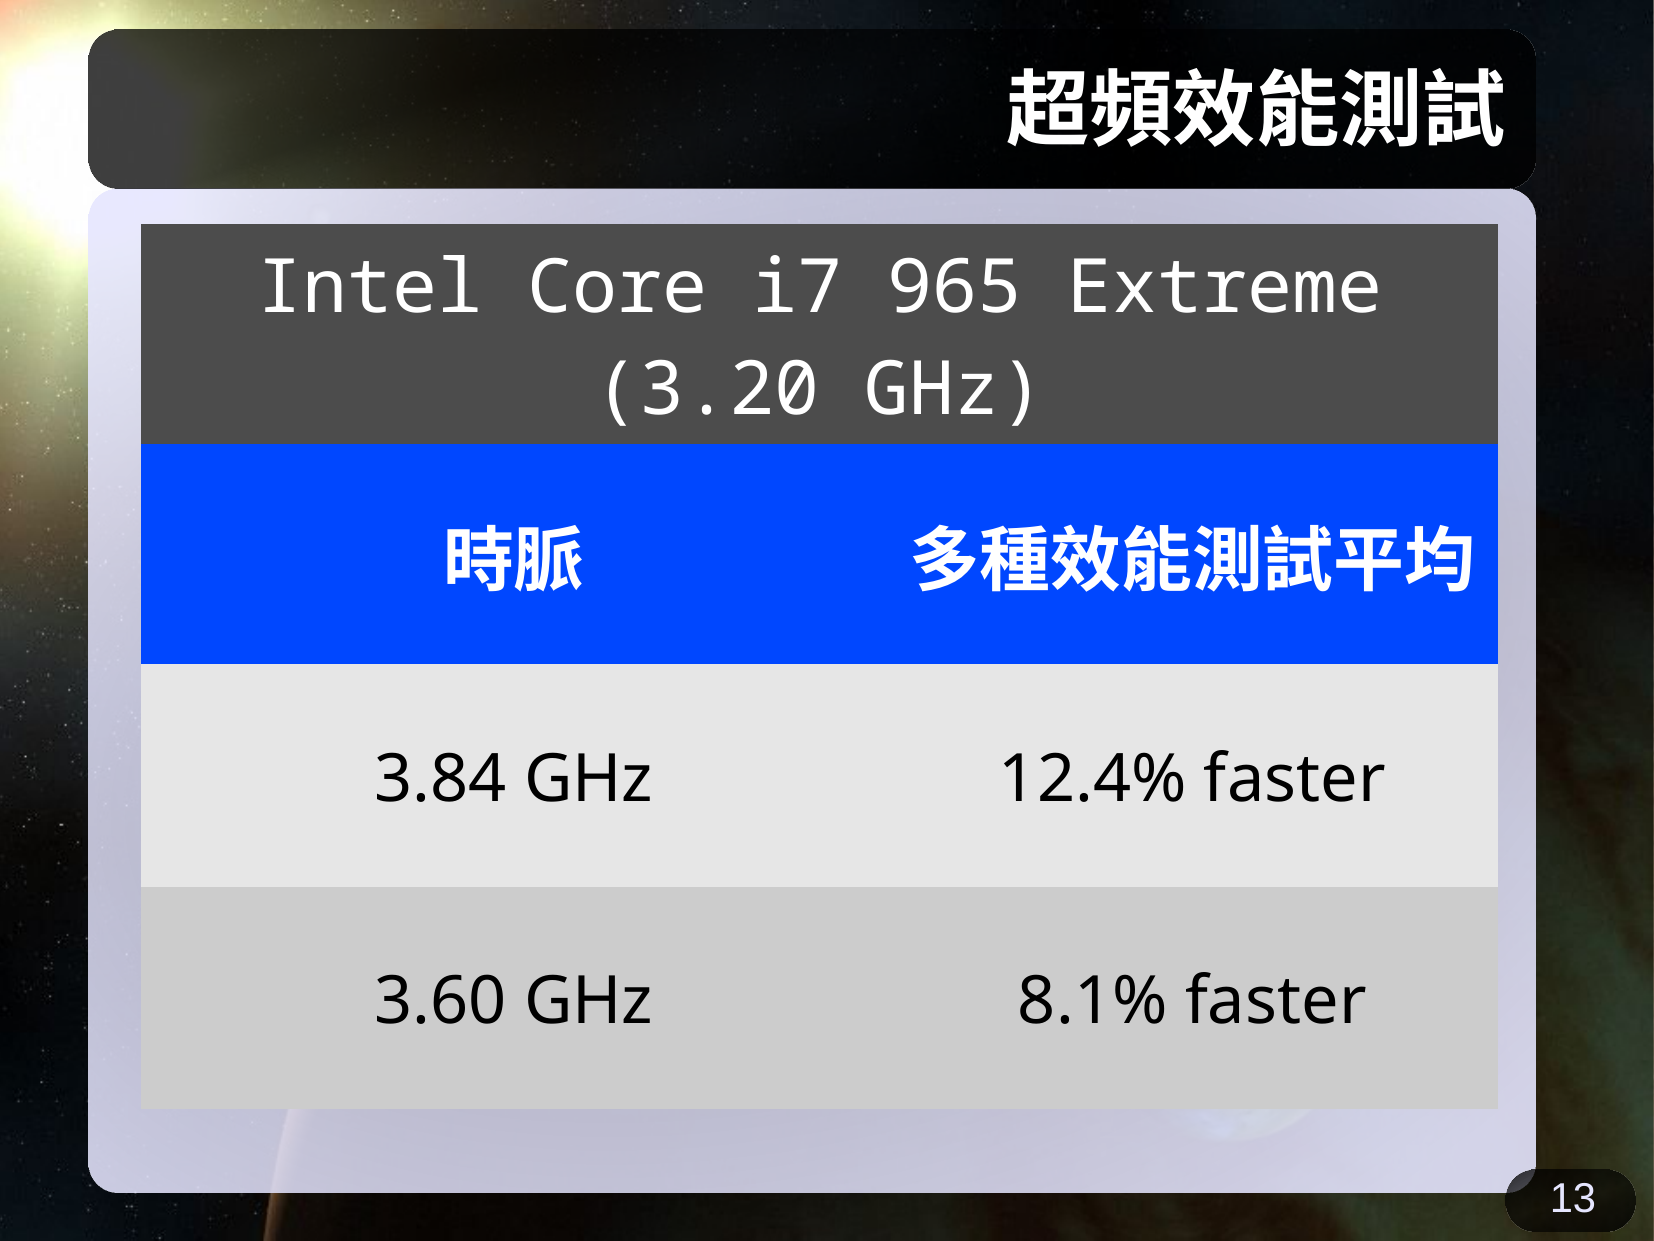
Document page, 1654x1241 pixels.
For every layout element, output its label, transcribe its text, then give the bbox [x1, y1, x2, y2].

table_cell 多種效能測試平均 [886, 444, 1498, 664]
table_cell 3.60 GHz [141, 887, 886, 1109]
table_cell 8.1% faster [886, 887, 1498, 1109]
title 超頻效能測試 [118, 53, 1506, 154]
table_cell 3.84 GHz [141, 664, 886, 887]
table_cell 12.4% faster [886, 664, 1498, 887]
picture [0, 0, 1654, 1241]
table_header Intel Core i7 965 Extreme (3.20 GHz) [141, 224, 1498, 444]
table_cell 時脈 [141, 444, 886, 664]
